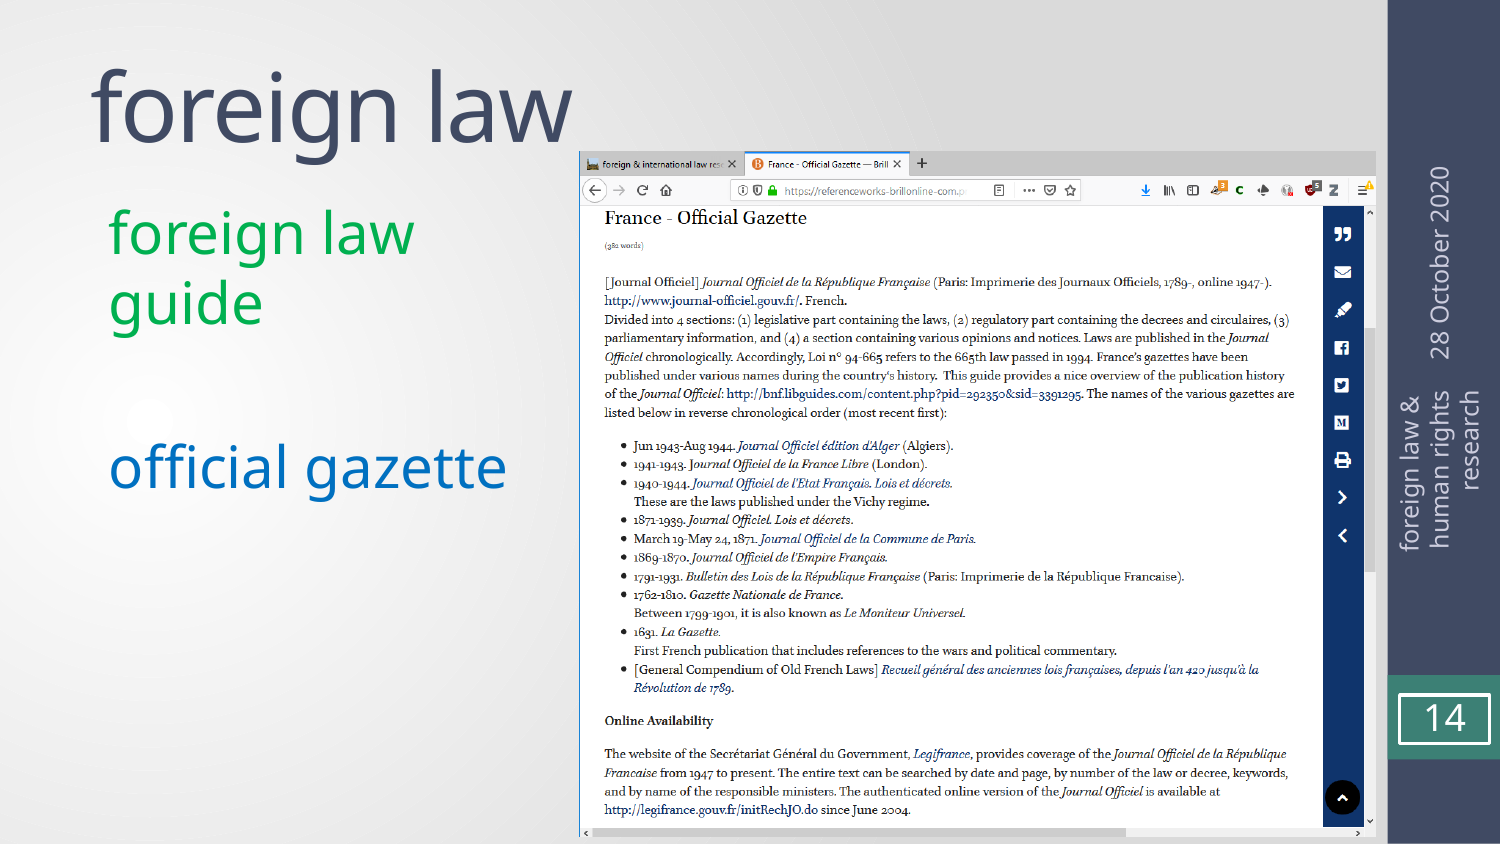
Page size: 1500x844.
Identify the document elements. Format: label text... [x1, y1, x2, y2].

title foreign law [75, 33, 1325, 175]
picture [579, 151, 1376, 837]
list foreign law guide official gazette [75, 188, 675, 754]
slide_number 28 October 2020 [1408, 75, 1469, 375]
footer foreign law & human rights research [1408, 375, 1469, 667]
slide_number <number> [1399, 695, 1490, 744]
